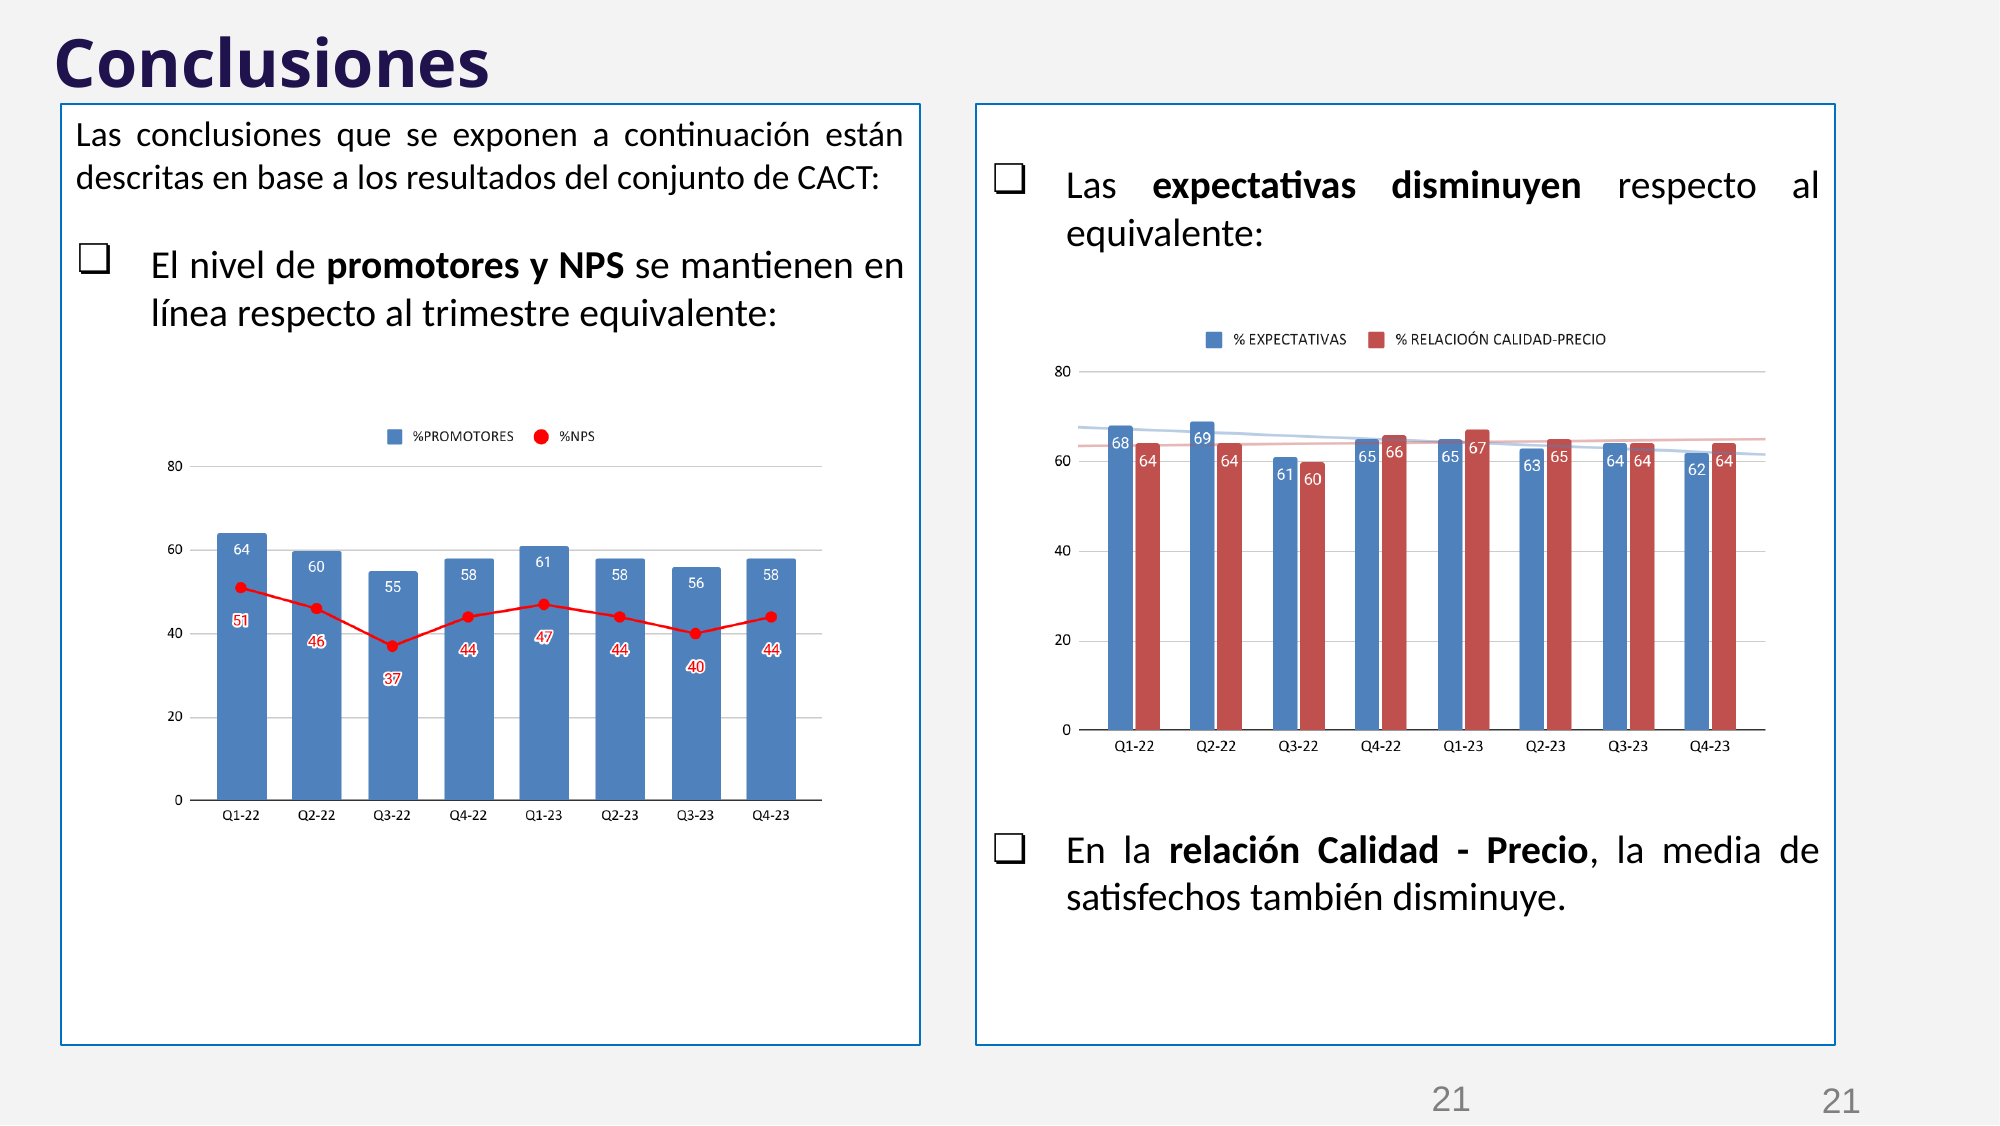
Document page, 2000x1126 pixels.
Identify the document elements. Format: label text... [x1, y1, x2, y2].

picture [137, 407, 844, 845]
text_box Las expectativas disminuyen respecto al equivalente: En la relación Calidad - Precio, la media de satisfechos también disminuye. [976, 103, 1836, 1046]
text_box Las conclusiones que se exponen a continuación están descritas en base a los resultados del conjunto de CACT: El nivel de promotores y NPS se mantienen en línea respecto al trimestre equivalente: [60, 103, 920, 1046]
picture [1022, 308, 1789, 778]
text_box <number> [1413, 1067, 1881, 1126]
text_box Conclusiones [53, 0, 1946, 124]
